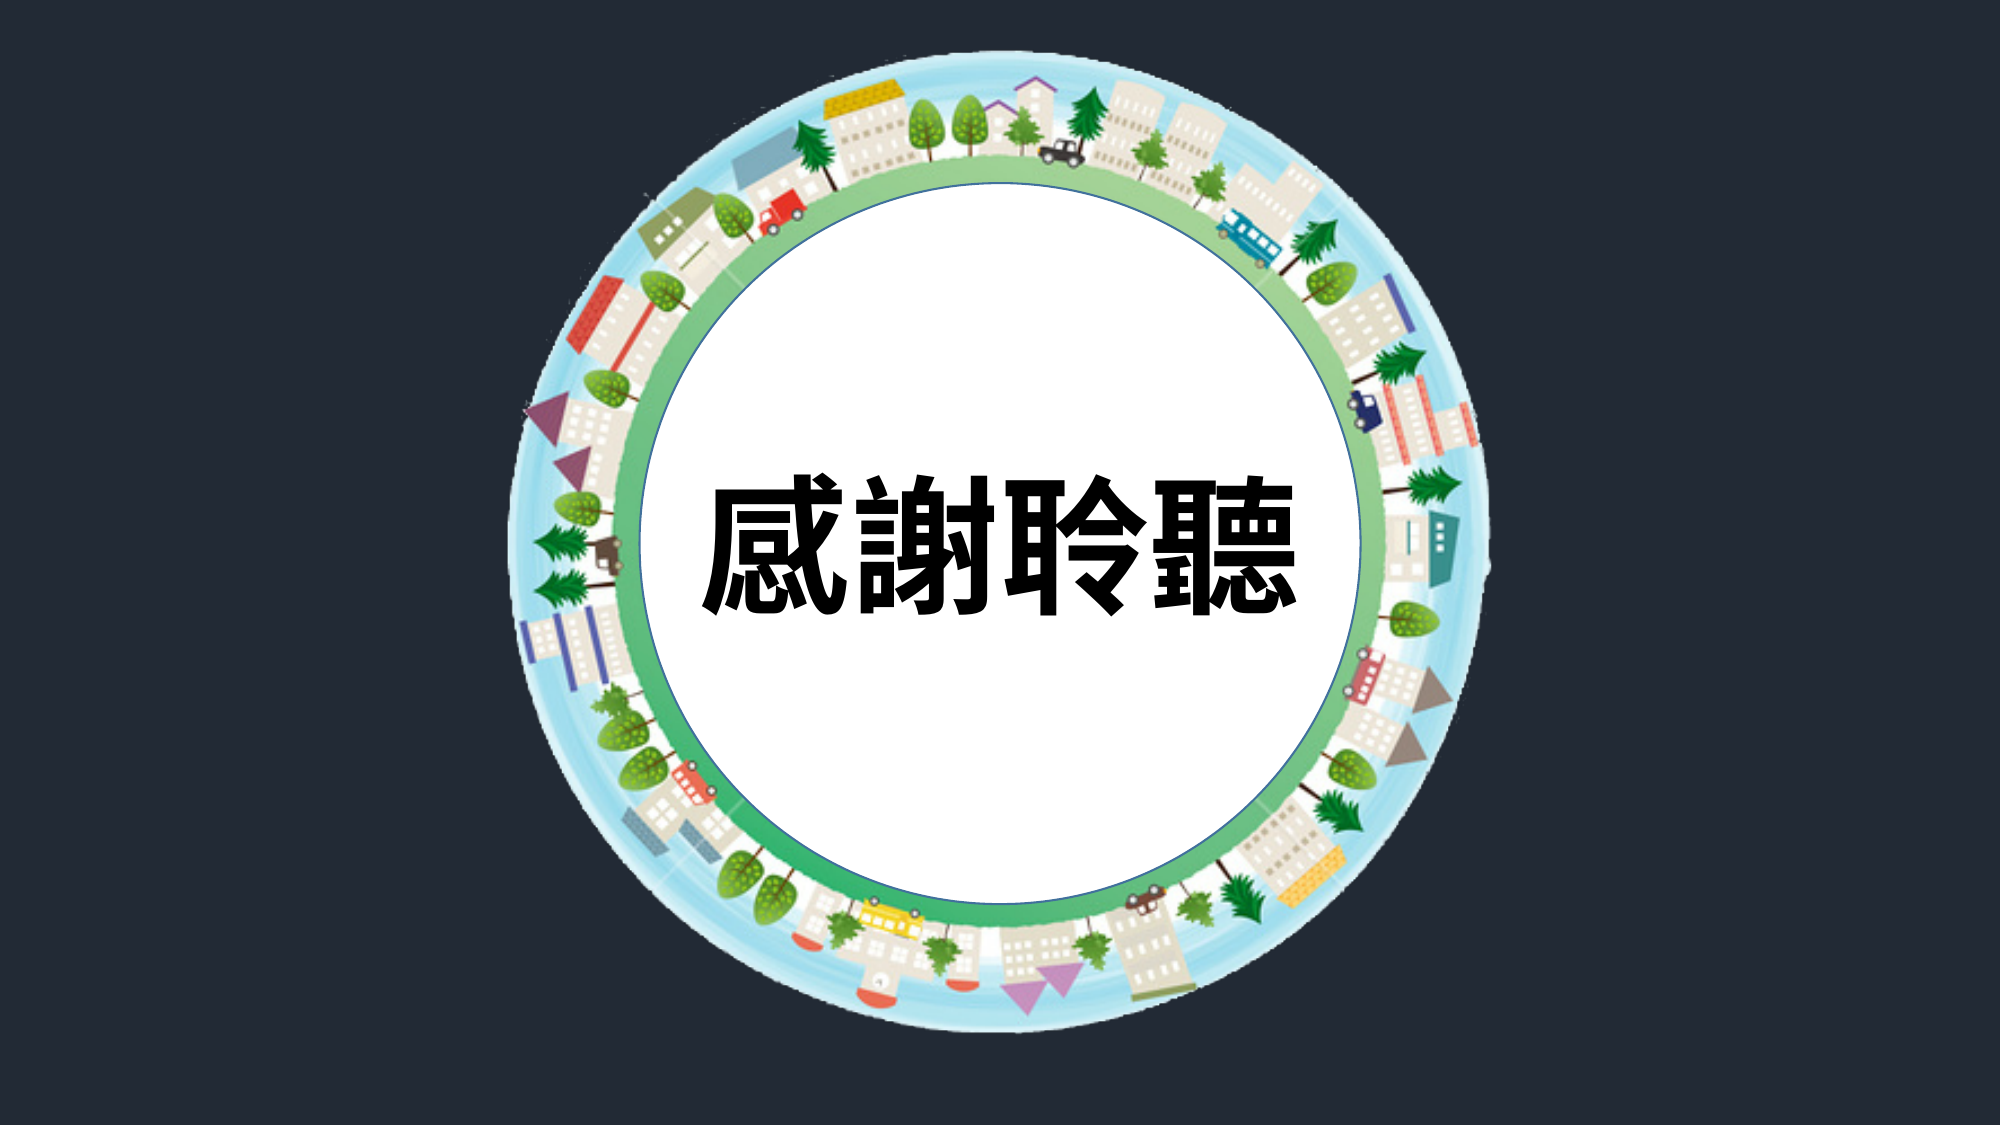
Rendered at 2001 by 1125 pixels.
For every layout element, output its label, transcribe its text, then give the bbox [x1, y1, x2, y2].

picture [492, 35, 1508, 1090]
text_box [639, 470, 647, 617]
text_box [653, 183, 1347, 445]
text_box [653, 643, 1347, 905]
text_box [1353, 469, 1361, 618]
text_box 感謝聆聽 [647, 445, 1353, 643]
